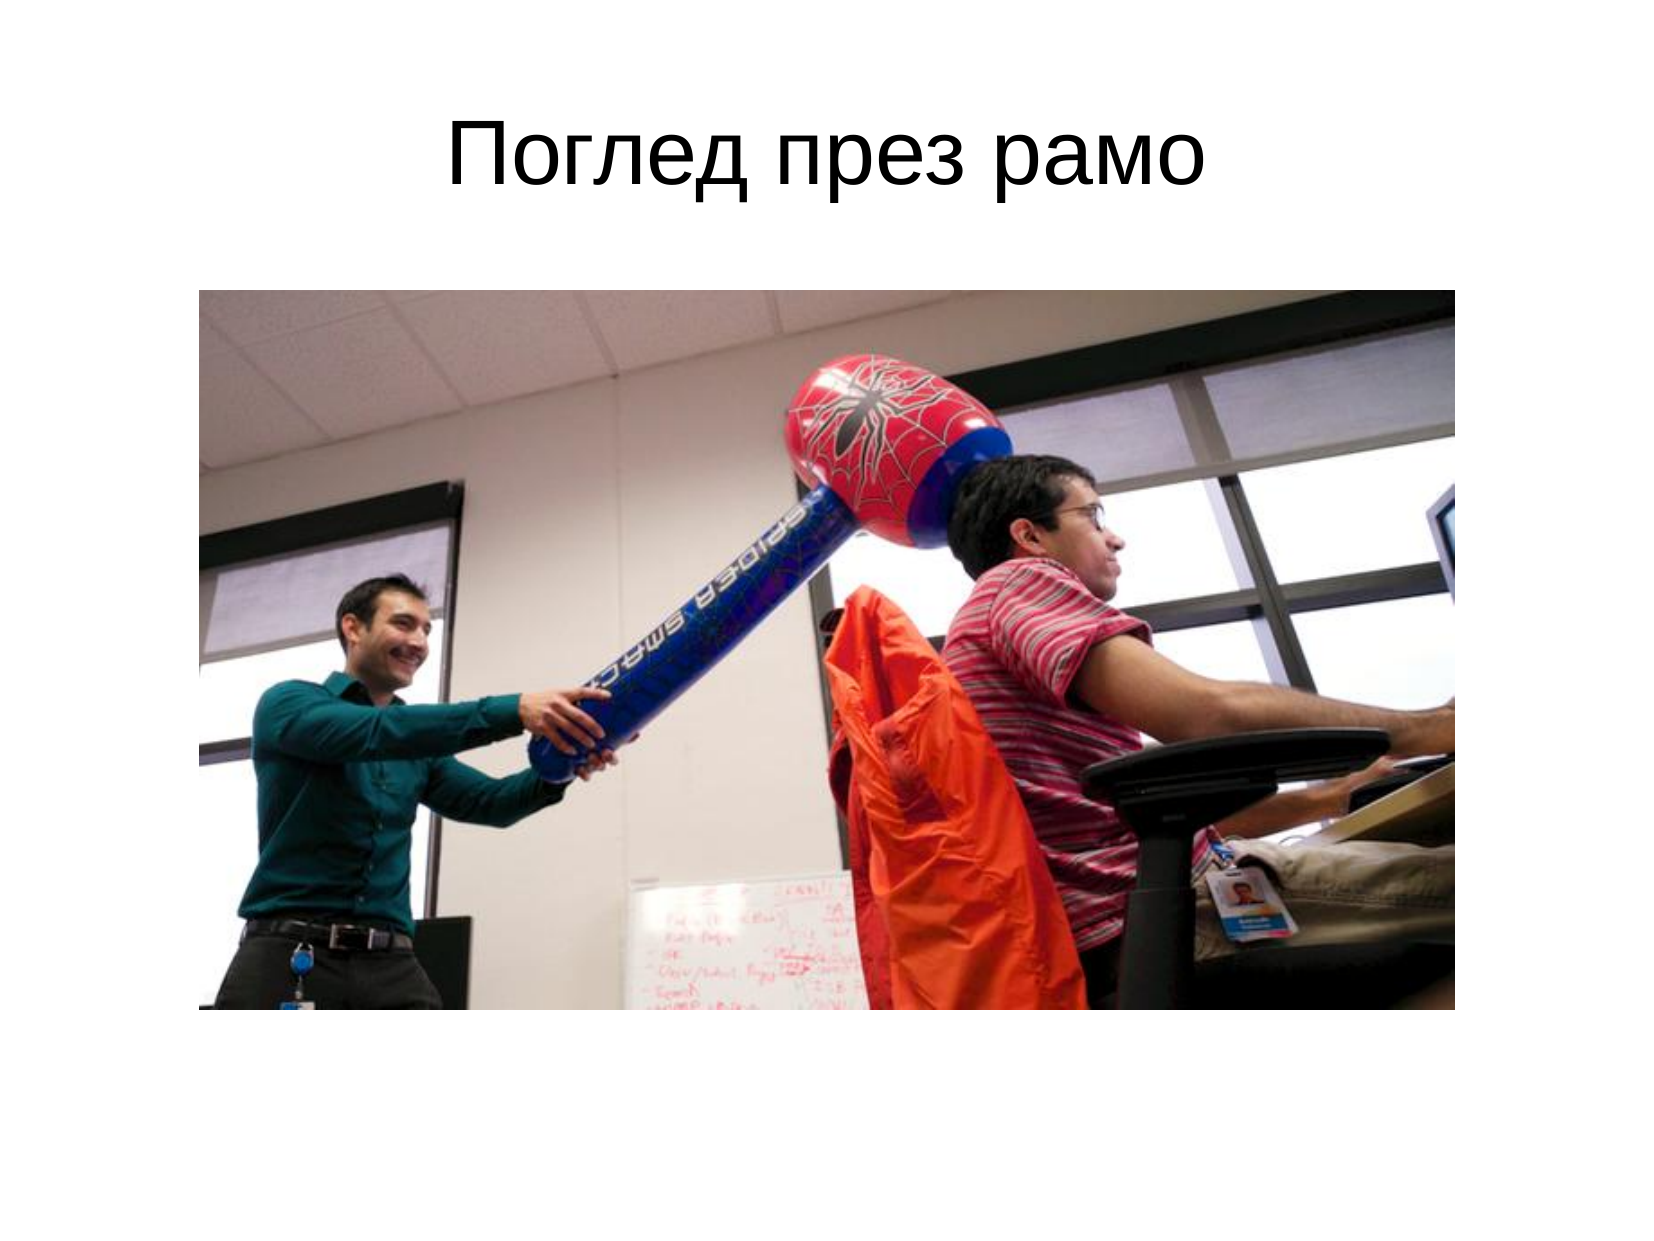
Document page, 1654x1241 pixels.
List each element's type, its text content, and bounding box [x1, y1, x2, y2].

title Поглед през рамо [82, 49, 1571, 257]
picture [199, 290, 1455, 1010]
